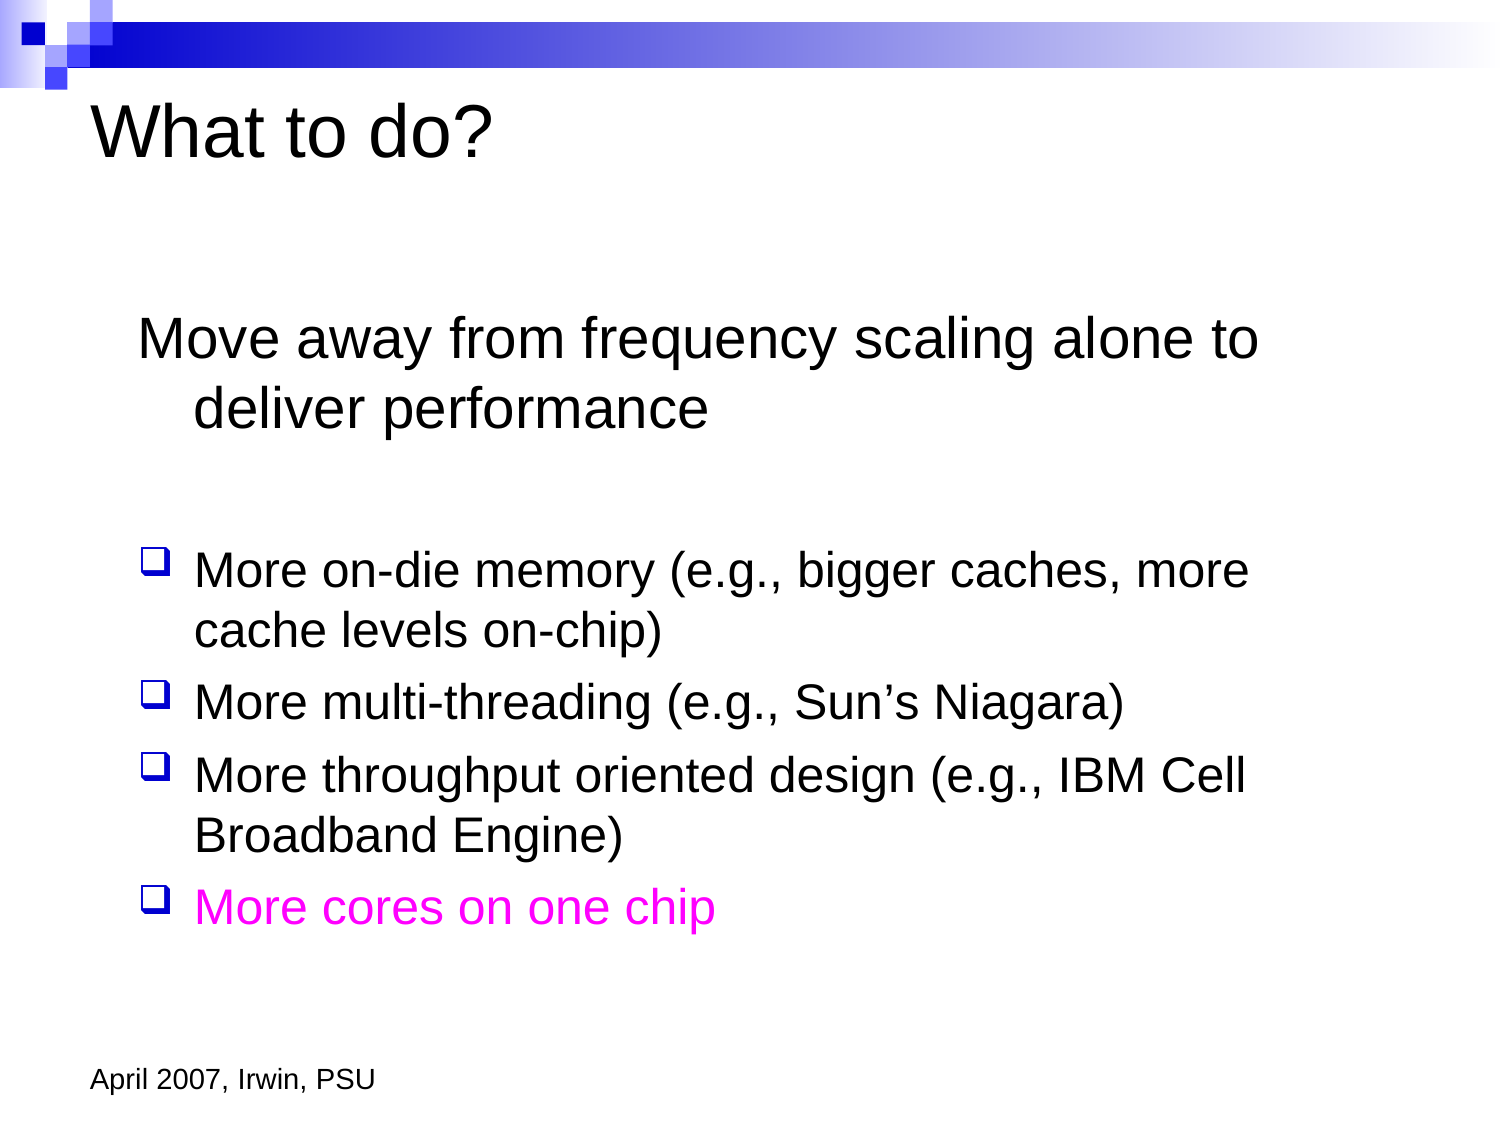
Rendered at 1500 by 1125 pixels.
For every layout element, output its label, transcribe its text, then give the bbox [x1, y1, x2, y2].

list Move away from frequency scaling alone to deliver performance More on-die memory (e.g., bigger caches, more cache levels on-chip) More multi-threading (e.g., Sun’s Niagara) More throughput oriented design (e.g., IBM Cell Broadband Engine) More cores on one chip [122, 293, 1397, 974]
text_box April 2007, Irwin, PSU [74, 1024, 426, 1103]
title What to do? [75, 74, 1426, 175]
